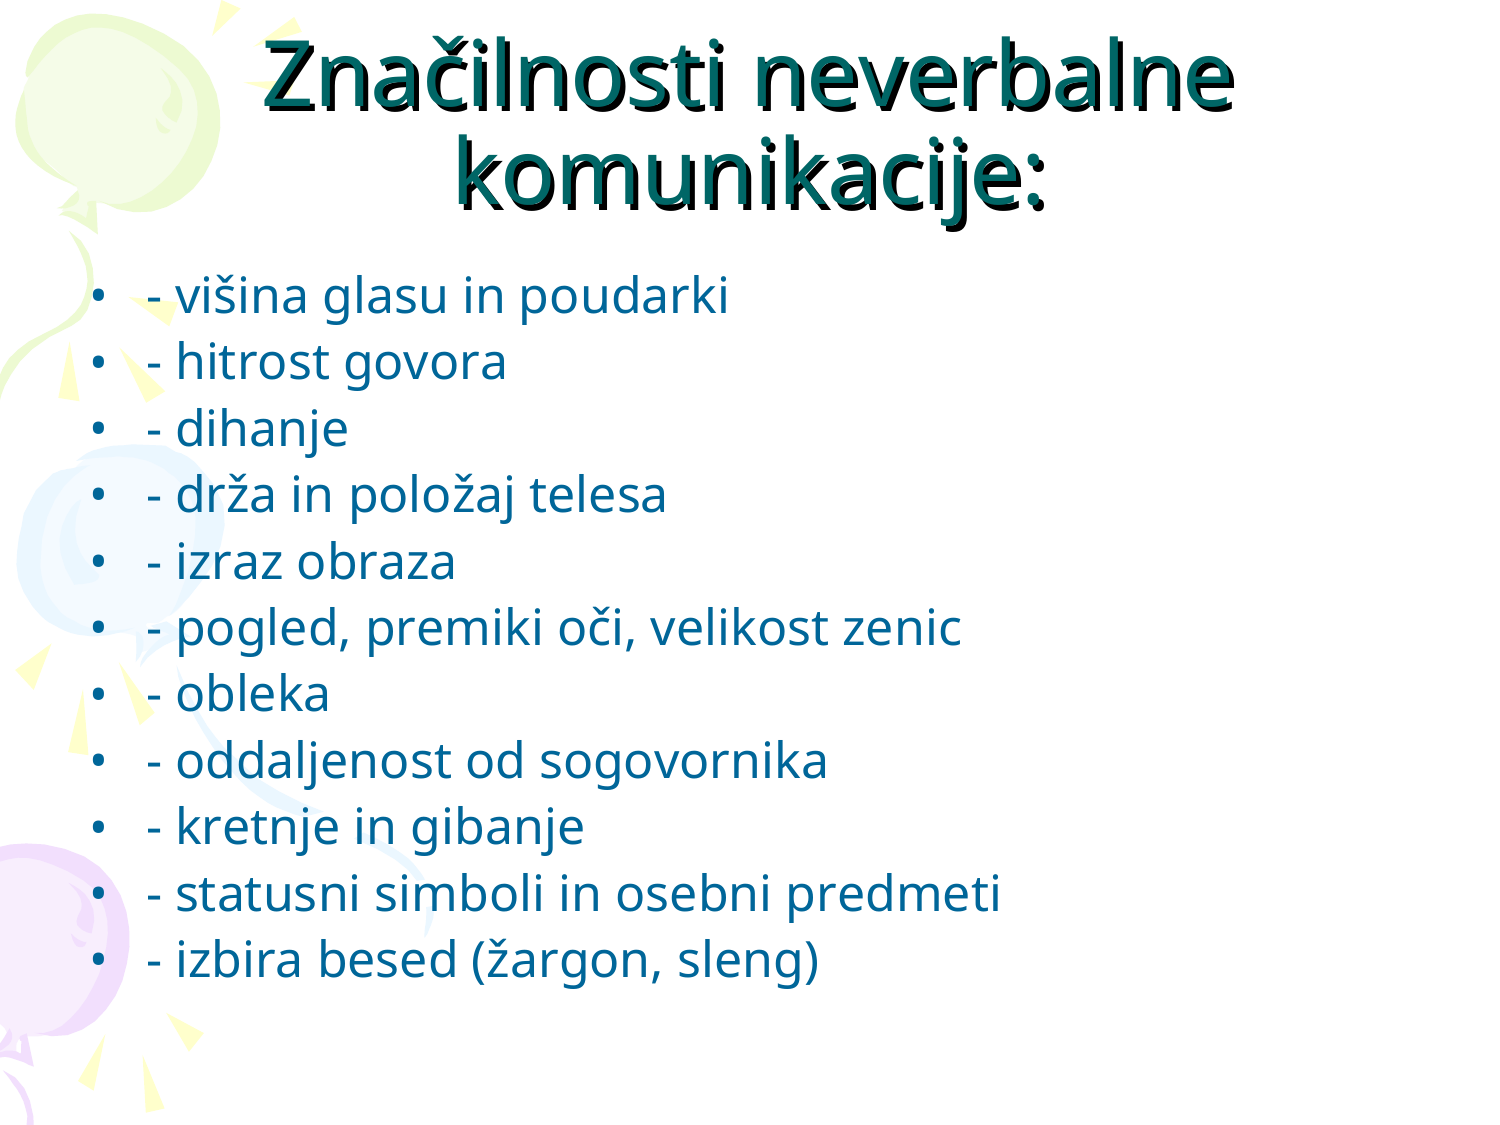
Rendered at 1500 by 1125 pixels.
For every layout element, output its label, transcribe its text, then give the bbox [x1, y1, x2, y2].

title Značilnosti neverbalne komunikacije: [72, 16, 1426, 233]
list - višina glasu in poudarki - hitrost govora - dihanje - drža in položaj telesa - izraz obraza - pogled, premiki oči, velikost zenic - obleka - oddaljenost od sogovornika - kretnje in gibanje - statusni simboli in osebni predmeti - izbira besed (žargon, sleng) [75, 262, 1426, 997]
